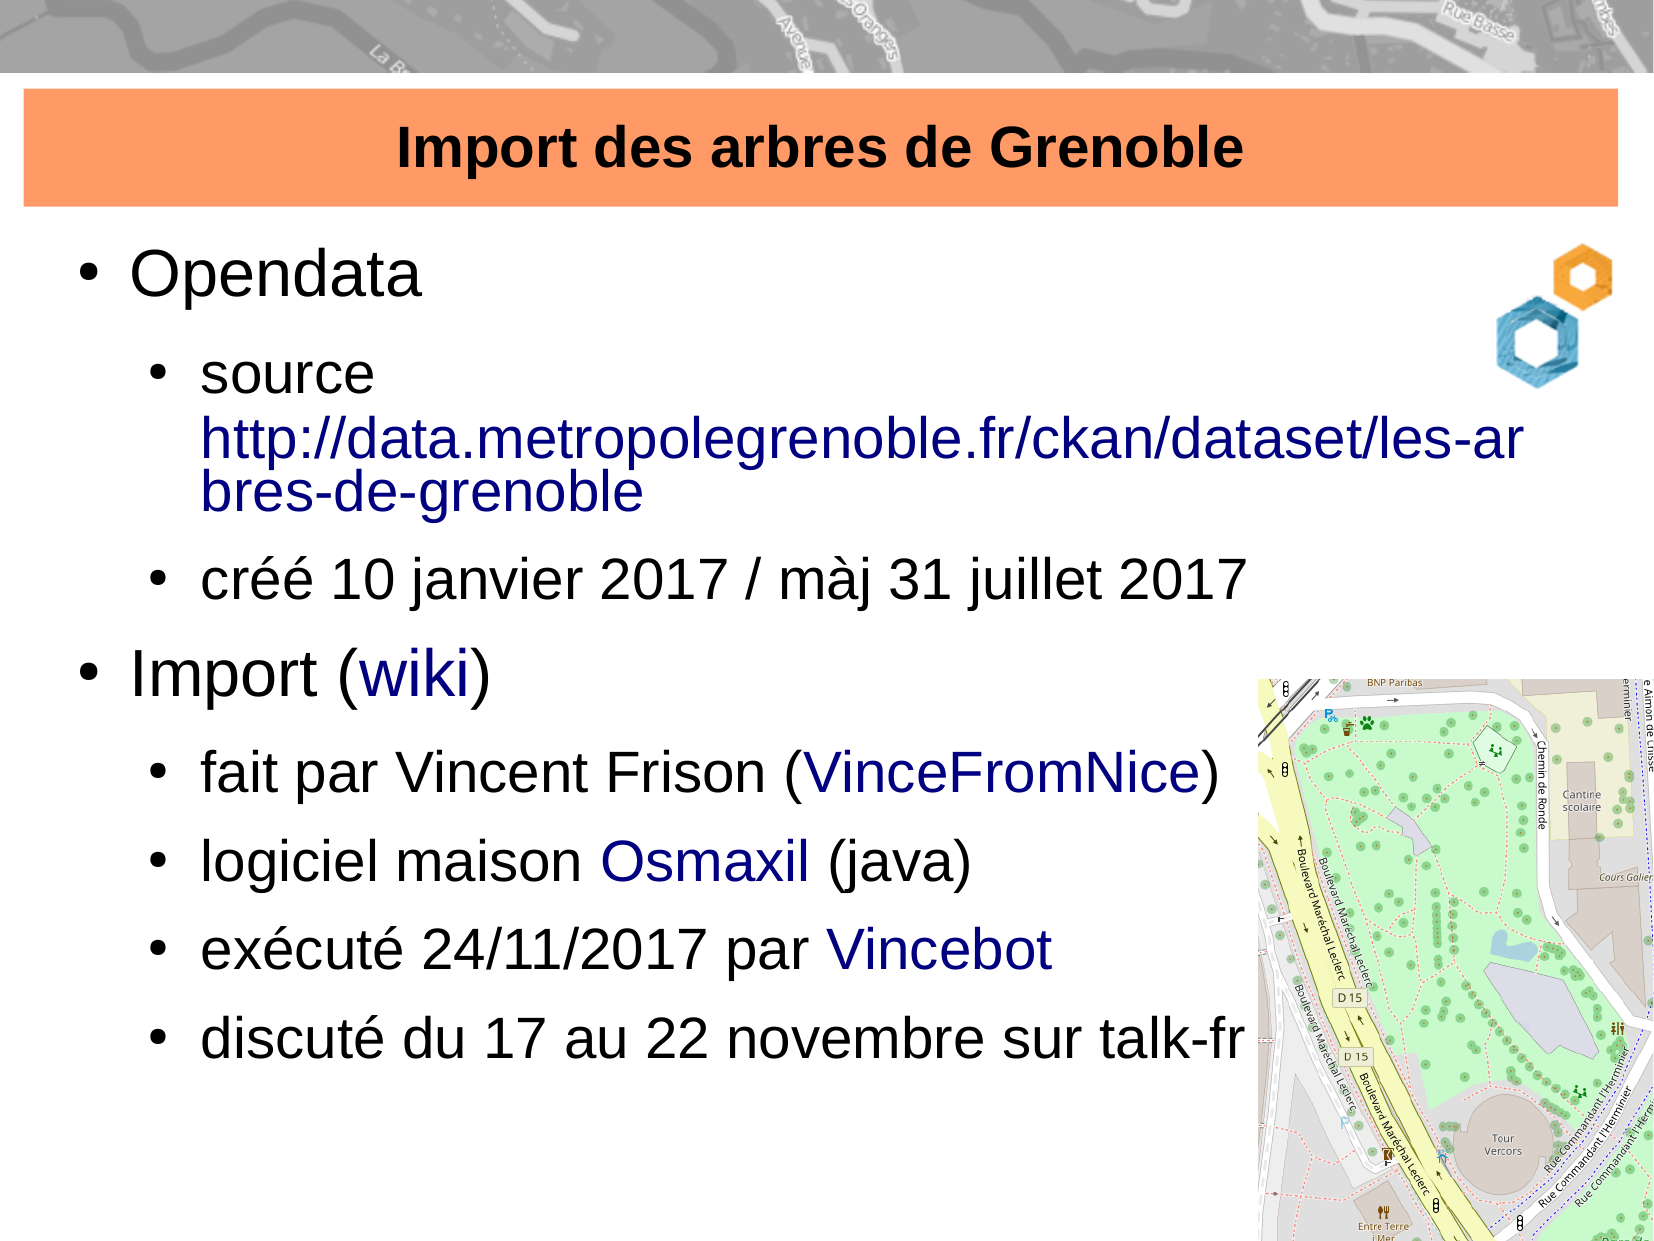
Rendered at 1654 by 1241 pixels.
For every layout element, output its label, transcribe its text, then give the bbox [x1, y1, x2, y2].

table_header [413, 12, 826, 77]
picture [1258, 679, 1654, 1241]
table_header [1240, 12, 1653, 77]
picture [1495, 236, 1625, 393]
picture [0, 0, 1654, 73]
table_header [826, 12, 1240, 77]
text_box Import des arbres de Grenoble [23, 88, 1619, 207]
table_header [0, 12, 413, 77]
list Opendata source http://data.metropolegrenoble.fr/ckan/dataset/les-arbres-de-grenoble créé 10 janvier 2017 / màj 31 juillet 2017 Import (wiki) fait par Vincent Frison (VinceFromNice) logiciel maison Osmaxil (java) exécuté 24/11/2017 par Vincebot discuté du 17 au 22 novembre sur talk-fr [59, 236, 1548, 1157]
